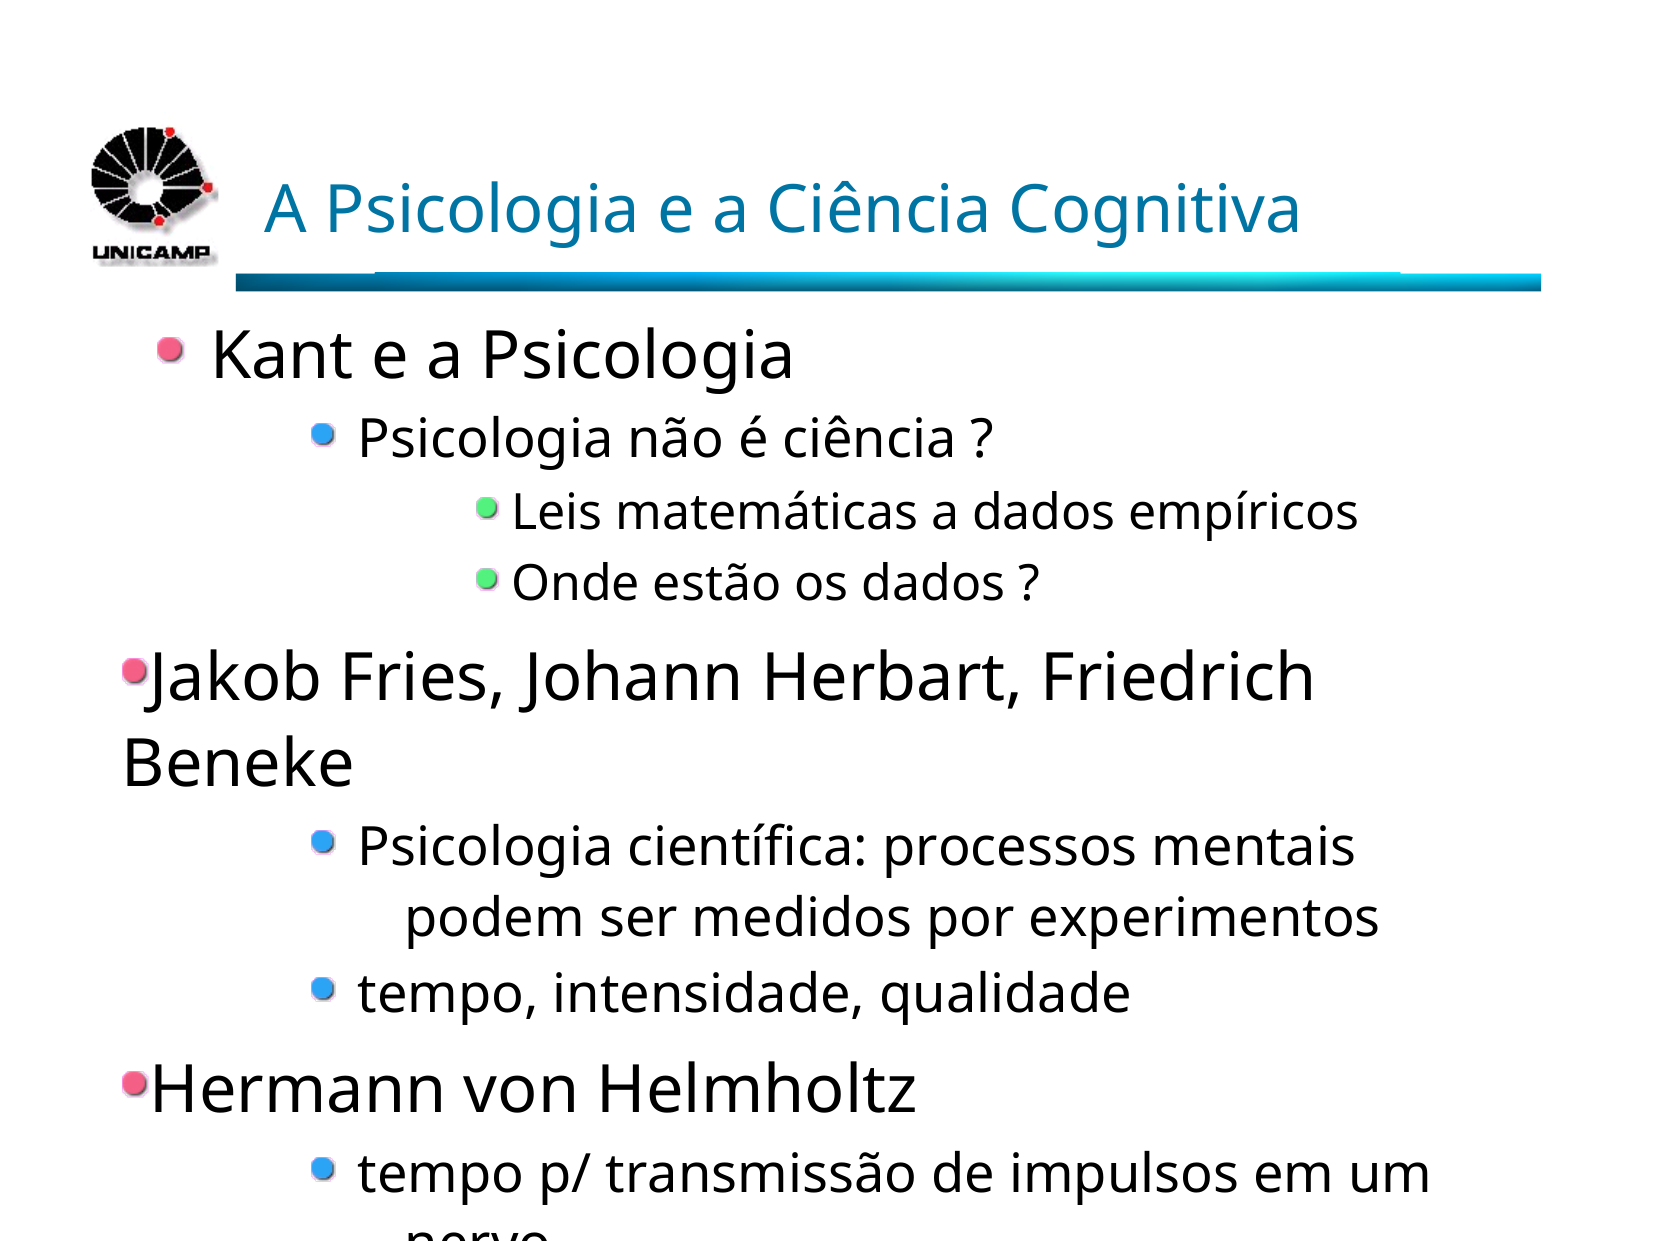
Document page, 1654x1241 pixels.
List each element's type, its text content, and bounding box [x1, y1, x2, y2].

title A Psicologia e a Ciência Cognitiva [264, 42, 1534, 250]
list Kant e a Psicologia Psicologia não é ciência ? Leis matemáticas a dados empíricos Onde estão os dados ? Jakob Fries, Johann Herbart, Friedrich Beneke Psicologia científica: processos mentais podem ser medidos por experimentos tempo, intensidade, qualidade Hermann von Helmholtz tempo p/ transmissão de impulsos em um nervo Velocidade dos nervos sensoriais humanos Entre 54 e 109 m/s [121, 309, 1534, 1182]
picture [125, 272, 1654, 295]
